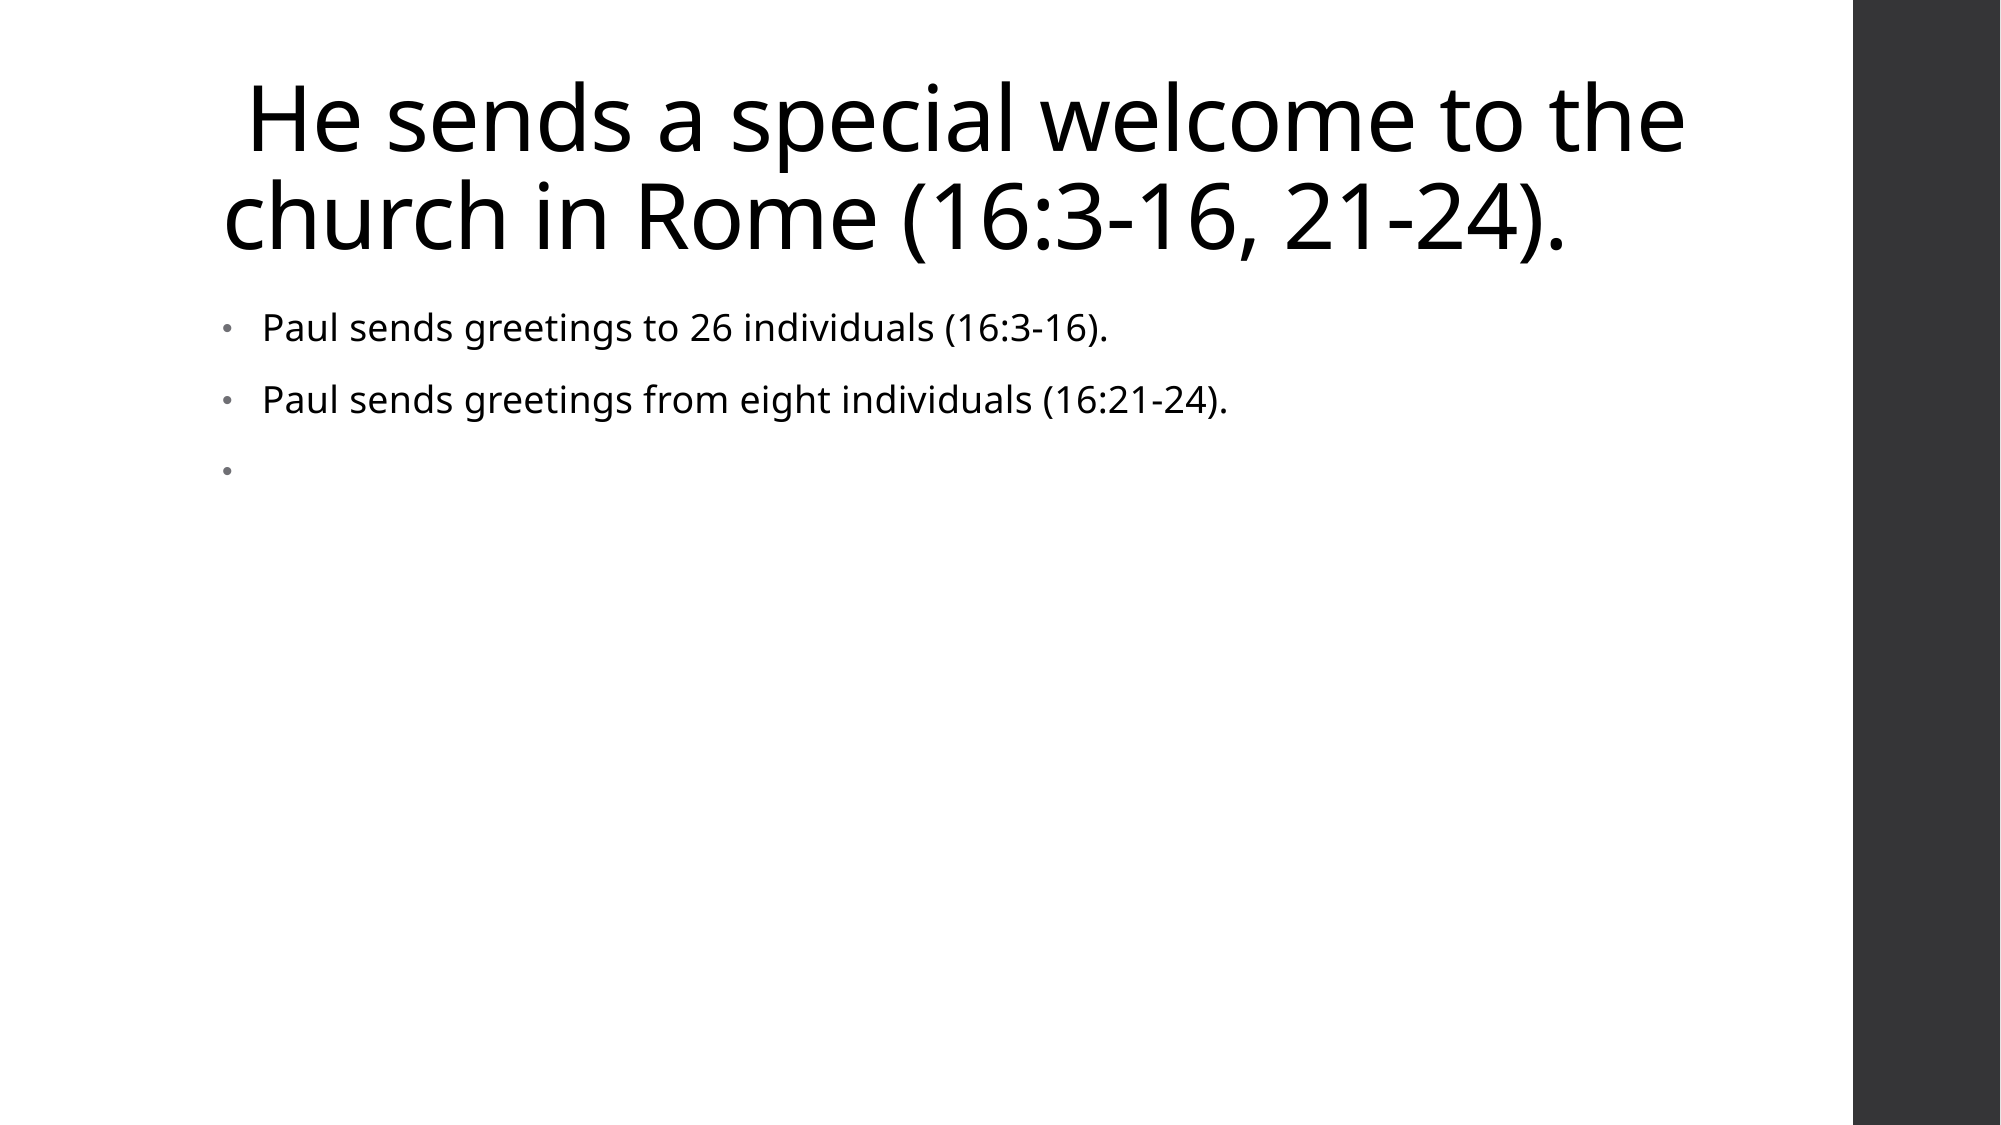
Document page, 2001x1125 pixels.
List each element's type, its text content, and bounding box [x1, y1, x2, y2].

title He sends a special welcome to the church in Rome (16:3-16, 21-24). [206, 60, 1797, 278]
list Paul sends greetings to 26 individuals (16:3-16). Paul sends greetings from eight individuals (16:21-24). [206, 299, 1617, 1014]
